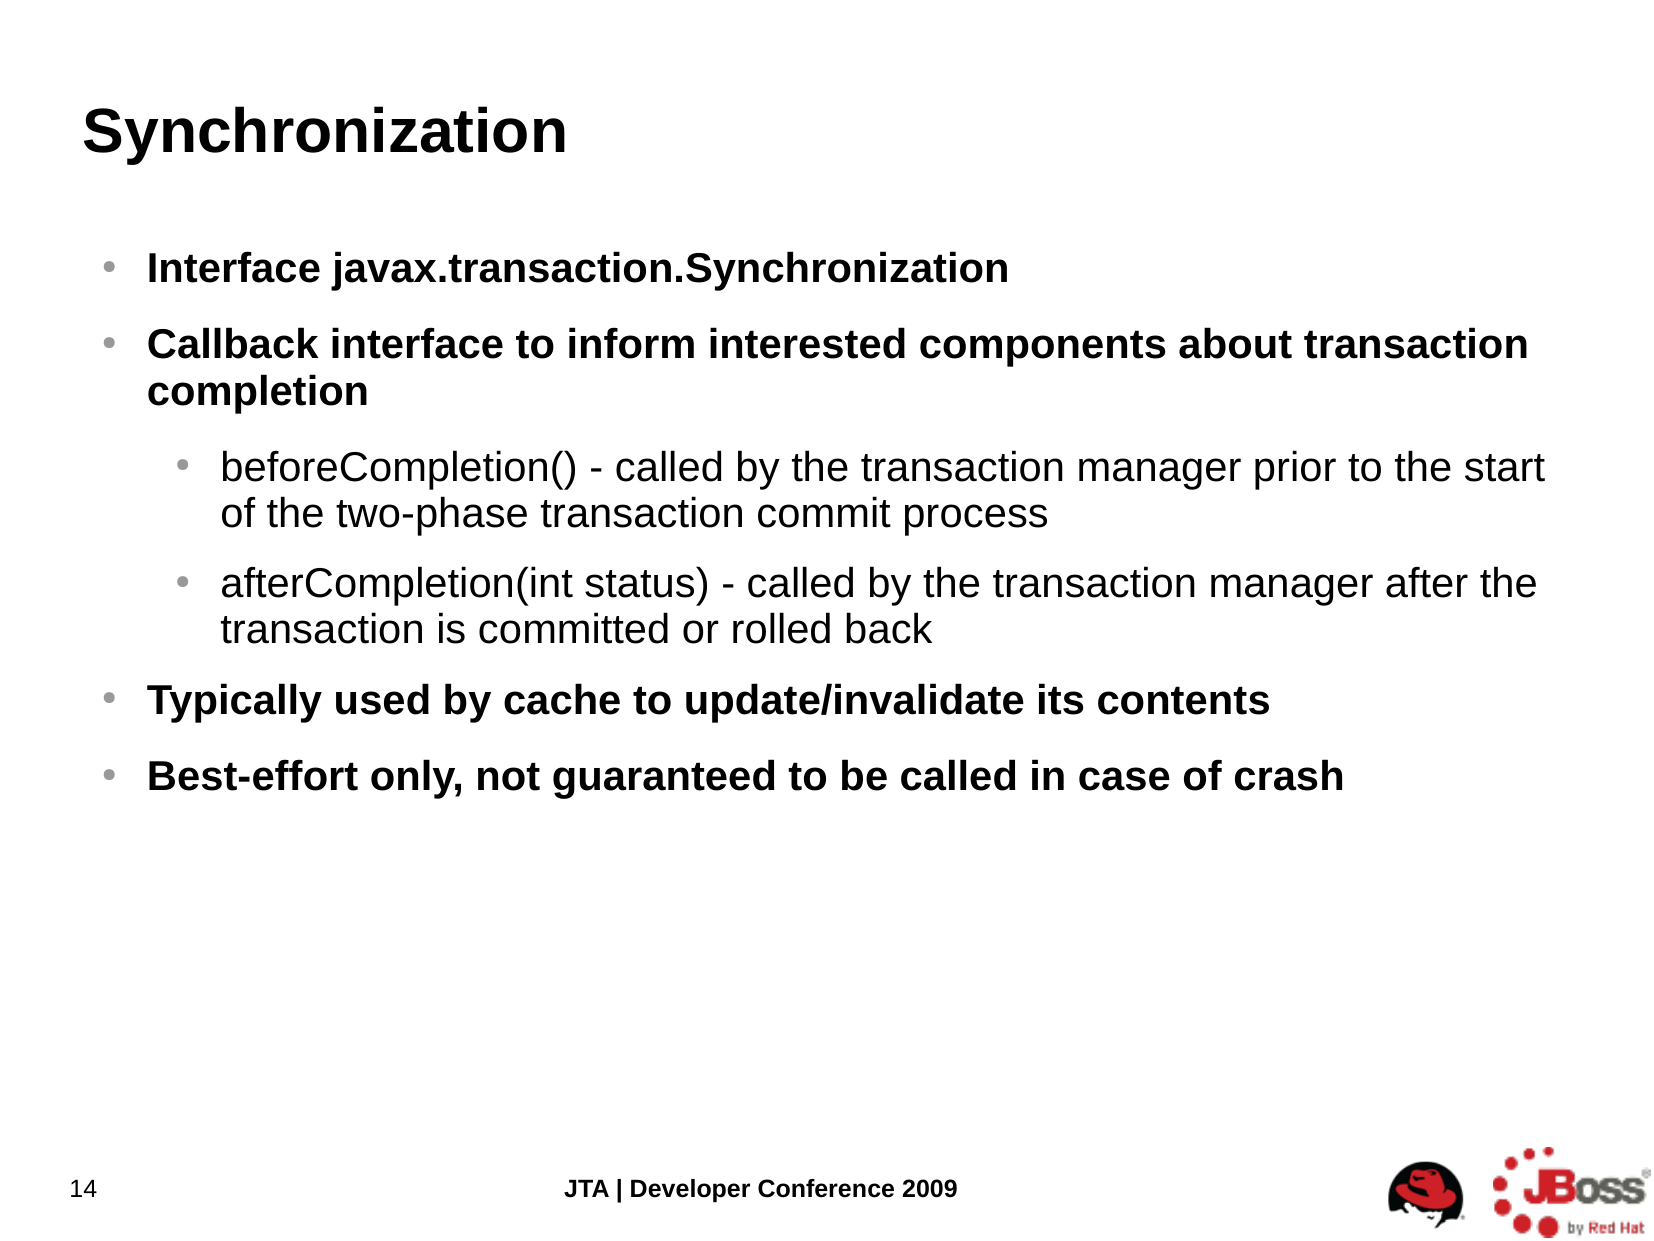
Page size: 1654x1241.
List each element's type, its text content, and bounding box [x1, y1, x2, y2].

picture [1387, 1159, 1471, 1238]
list Interface javax.transaction.Synchronization Callback interface to inform interested components about transaction completion beforeCompletion() - called by the transaction manager prior to the start of the two-phase transaction commit process afterCompletion(int status) - called by the transaction manager after the transaction is committed or rolled back Typically used by cache to update/invalidate its contents Best-effort only, not guaranteed to be called in case of crash [86, 244, 1576, 1024]
title Synchronization [82, 45, 1571, 218]
picture [1493, 1147, 1651, 1238]
